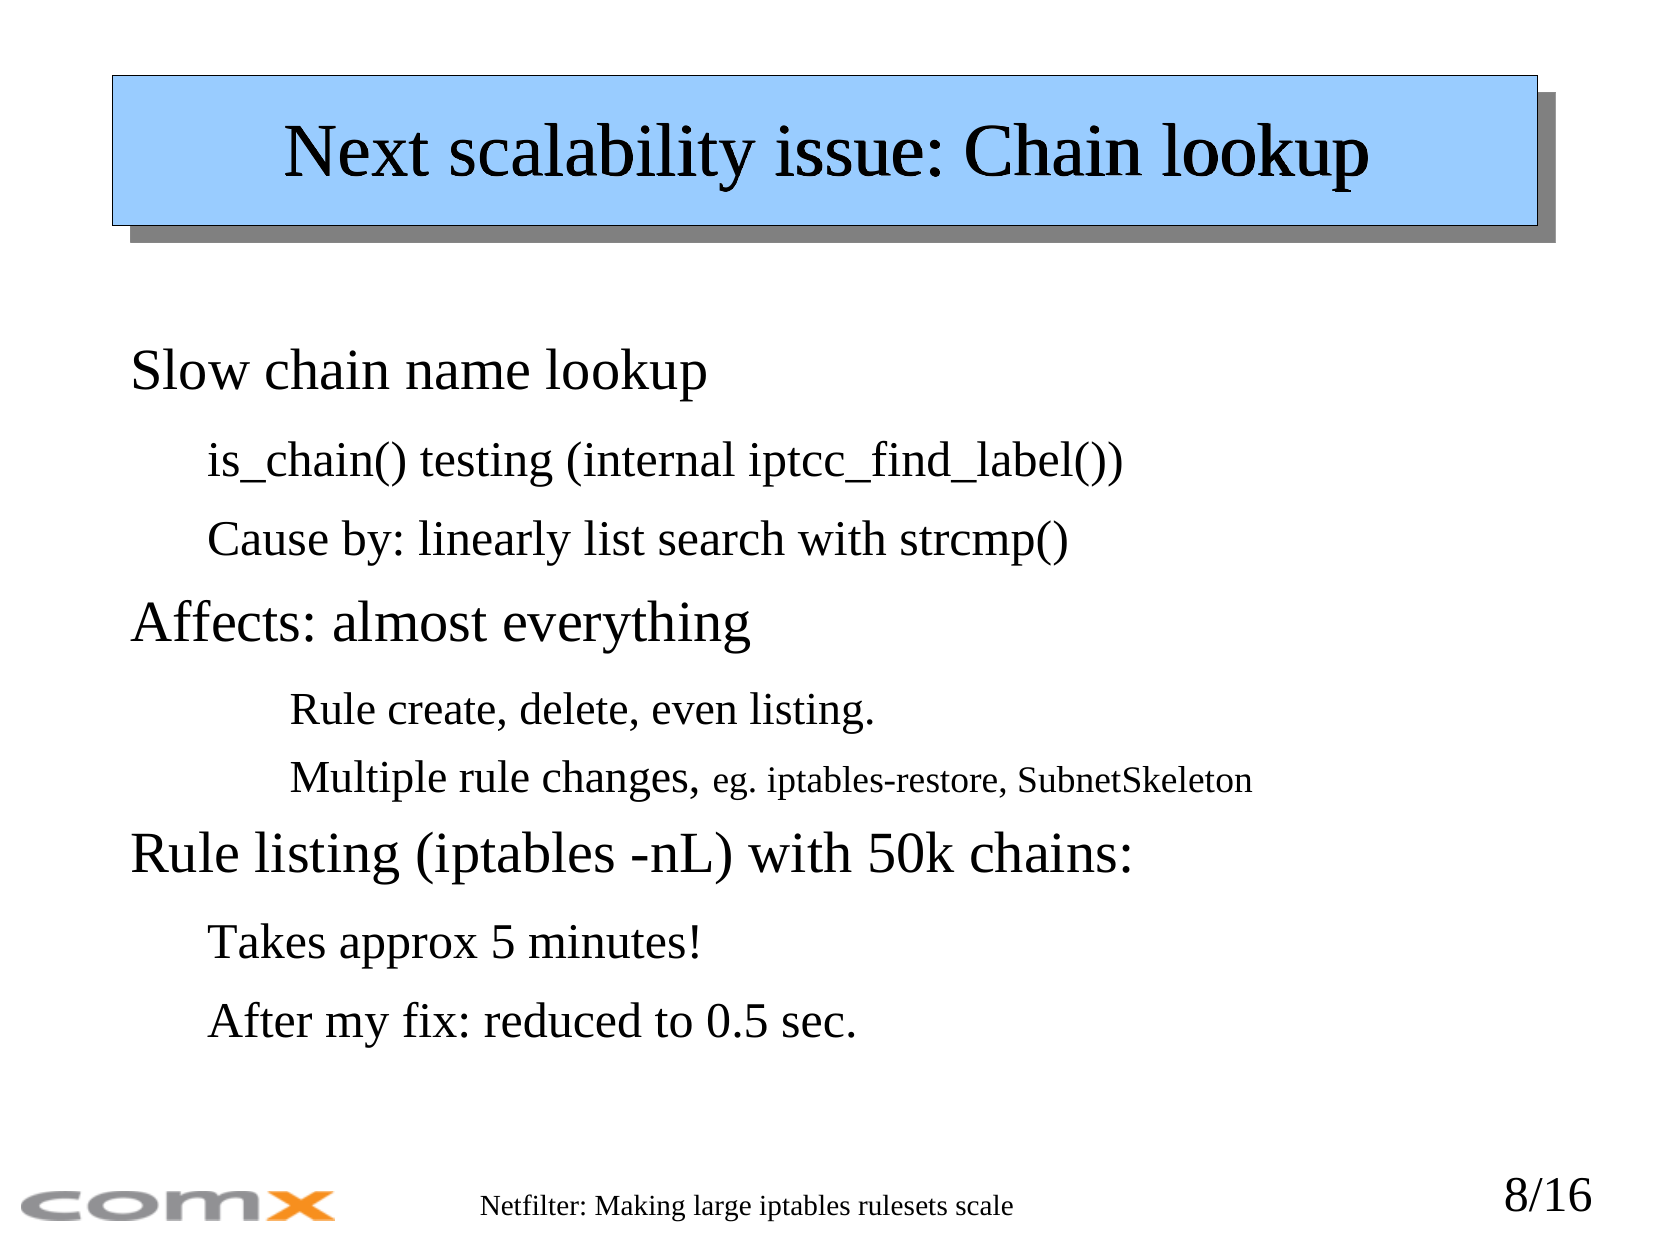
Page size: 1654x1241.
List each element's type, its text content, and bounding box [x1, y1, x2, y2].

title Next scalability issue: Chain lookup [116, 90, 1538, 211]
list Slow chain name lookup is_chain() testing (internal iptcc_find_label()) Cause by: linearly list search with strcmp() Affects: almost everything Rule create, delete, even listing. Multiple rule changes, eg. iptables-restore, SubnetSkeleton Rule listing (iptables -nL) with 50k chains: Takes approx 5 minutes! After my fix: reduced to 0.5 sec. [112, 337, 1613, 1096]
picture [21, 1191, 335, 1221]
